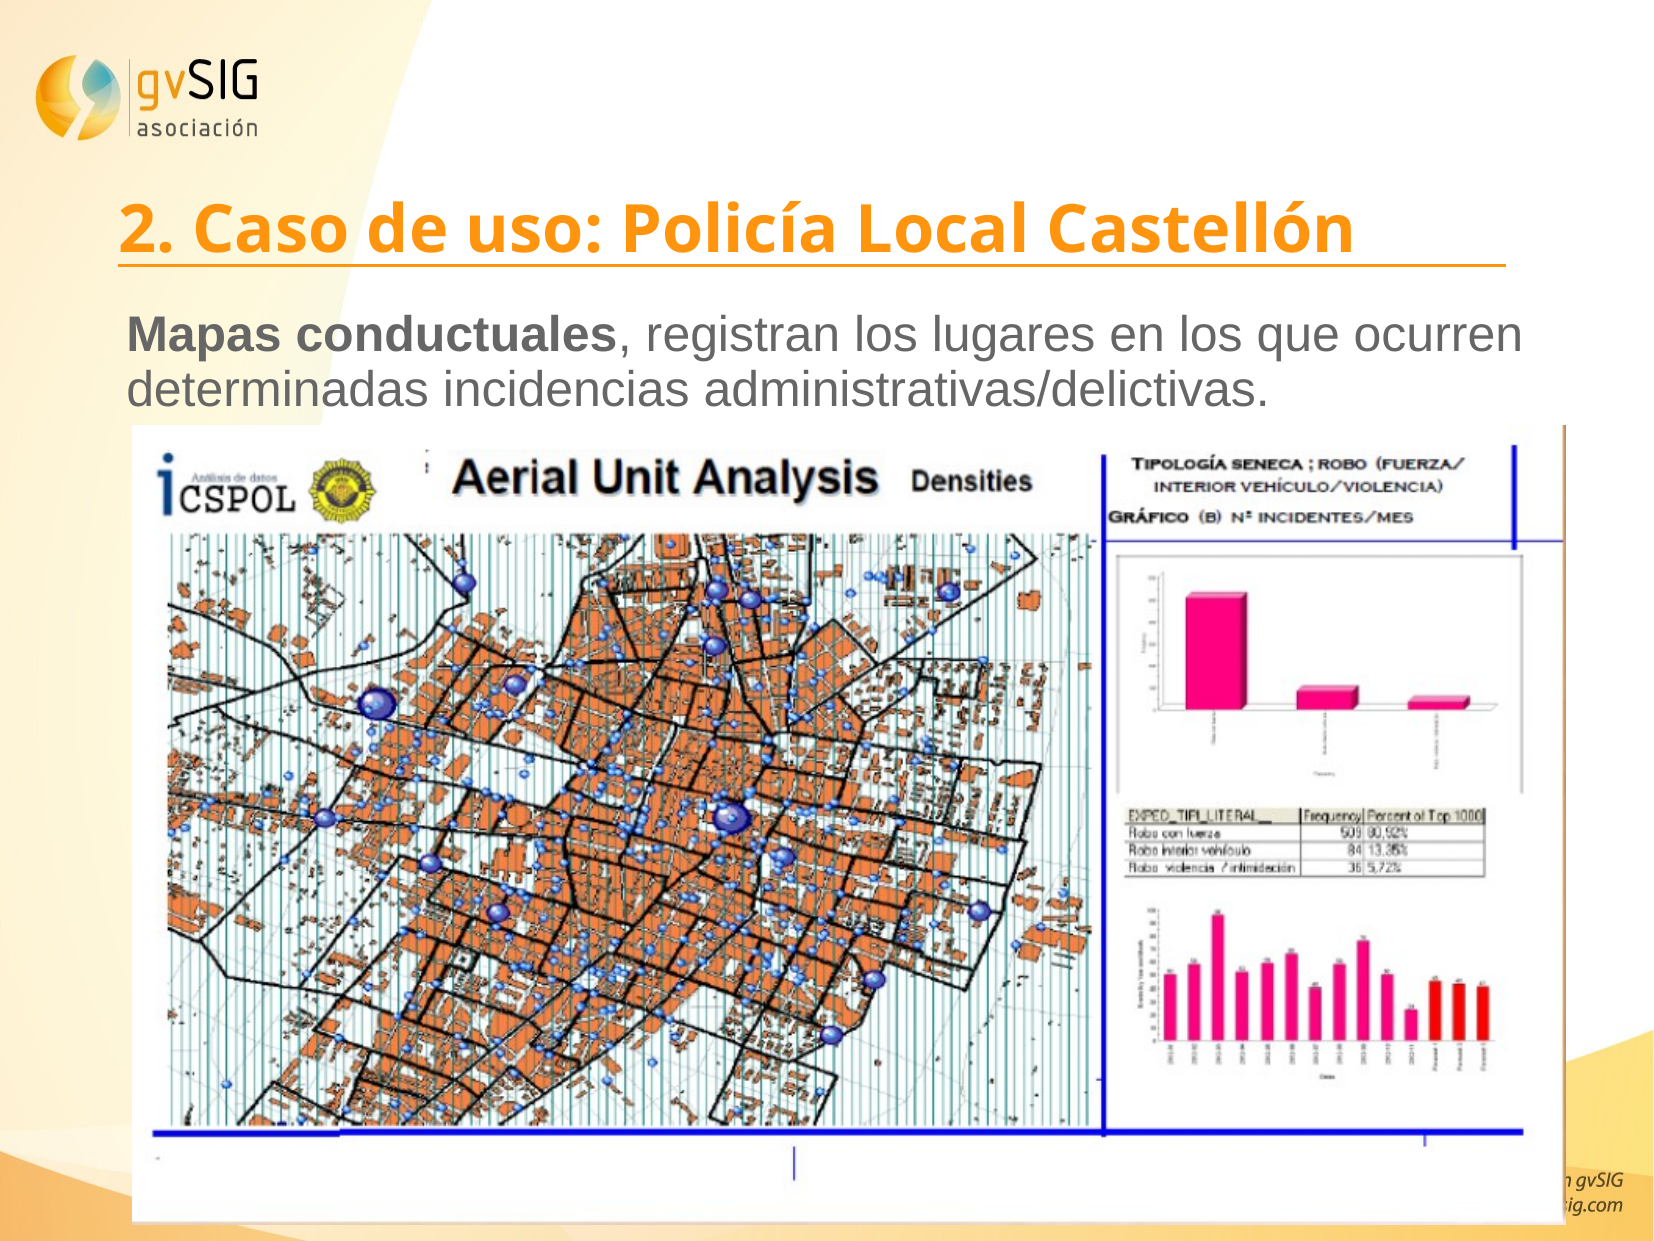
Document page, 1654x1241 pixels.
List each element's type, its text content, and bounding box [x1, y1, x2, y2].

text_box Mapas conductuales, registran los lugares en los que ocurren determinadas incidencias administrativas/delictivas. [111, 298, 1622, 426]
title 2. Caso de uso: Policía Local Castellón [118, 177, 1607, 276]
picture [0, 0, 1654, 1241]
